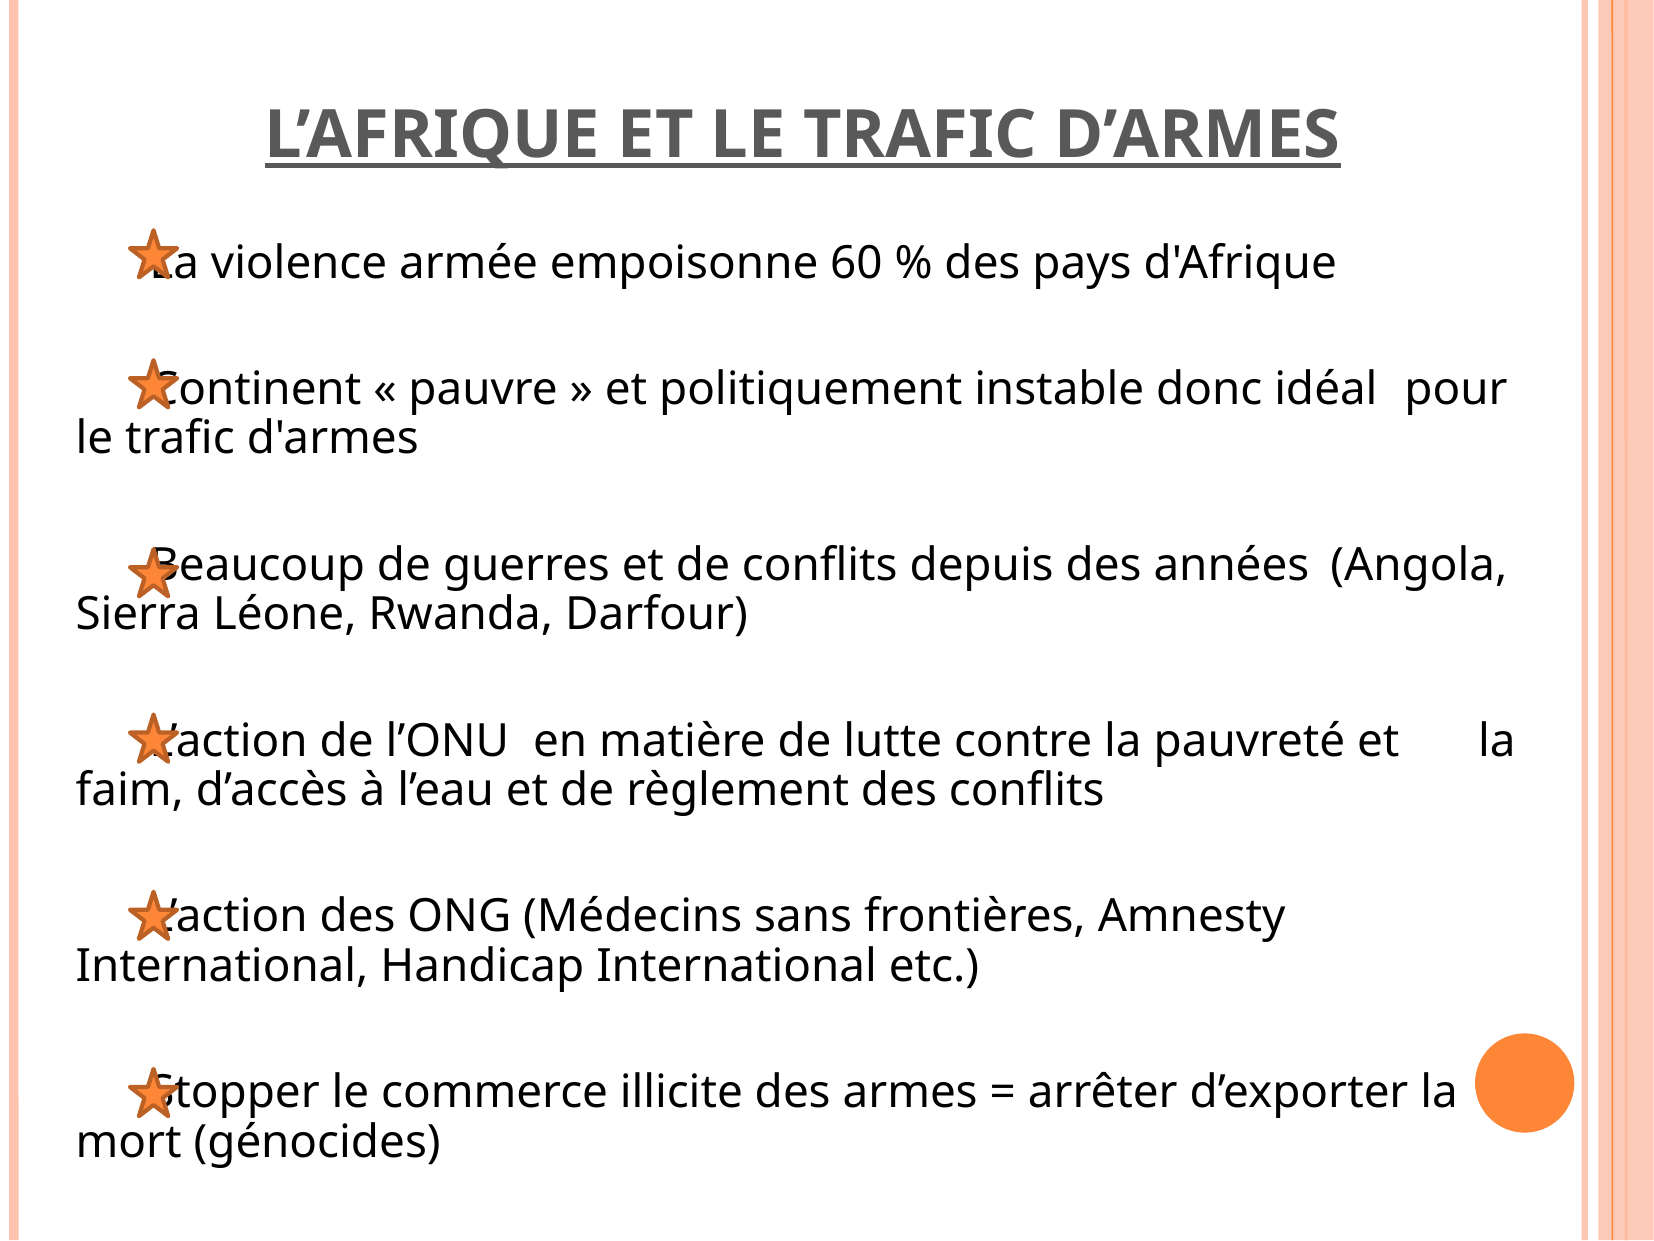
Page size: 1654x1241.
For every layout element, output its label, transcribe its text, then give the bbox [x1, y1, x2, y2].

subtitle La violence armée empoisonne 60 % des pays d'Afrique Continent « pauvre » et politiquement instable donc idéal pour le trafic d'armes Beaucoup de guerres et de conflits depuis des années (Angola, Sierra Léone, Rwanda, Darfour) L’action de l’ONU en matière de lutte contre la pauvreté et la faim, d’accès à l’eau et de règlement des conflits L’action des ONG (Médecins sans frontières, Amnesty International, Handicap International etc.) Stopper le commerce illicite des armes = arrêter d’exporter la mort (génocides) [58, 218, 1548, 1188]
text_box [129, 230, 178, 278]
text_box [129, 891, 178, 939]
text_box [129, 549, 178, 597]
text_box [129, 714, 178, 762]
title L’AFRIQUE ET LE TRAFIC D’ARMES [58, 41, 1548, 180]
text_box [129, 1068, 178, 1117]
text_box [129, 360, 178, 408]
